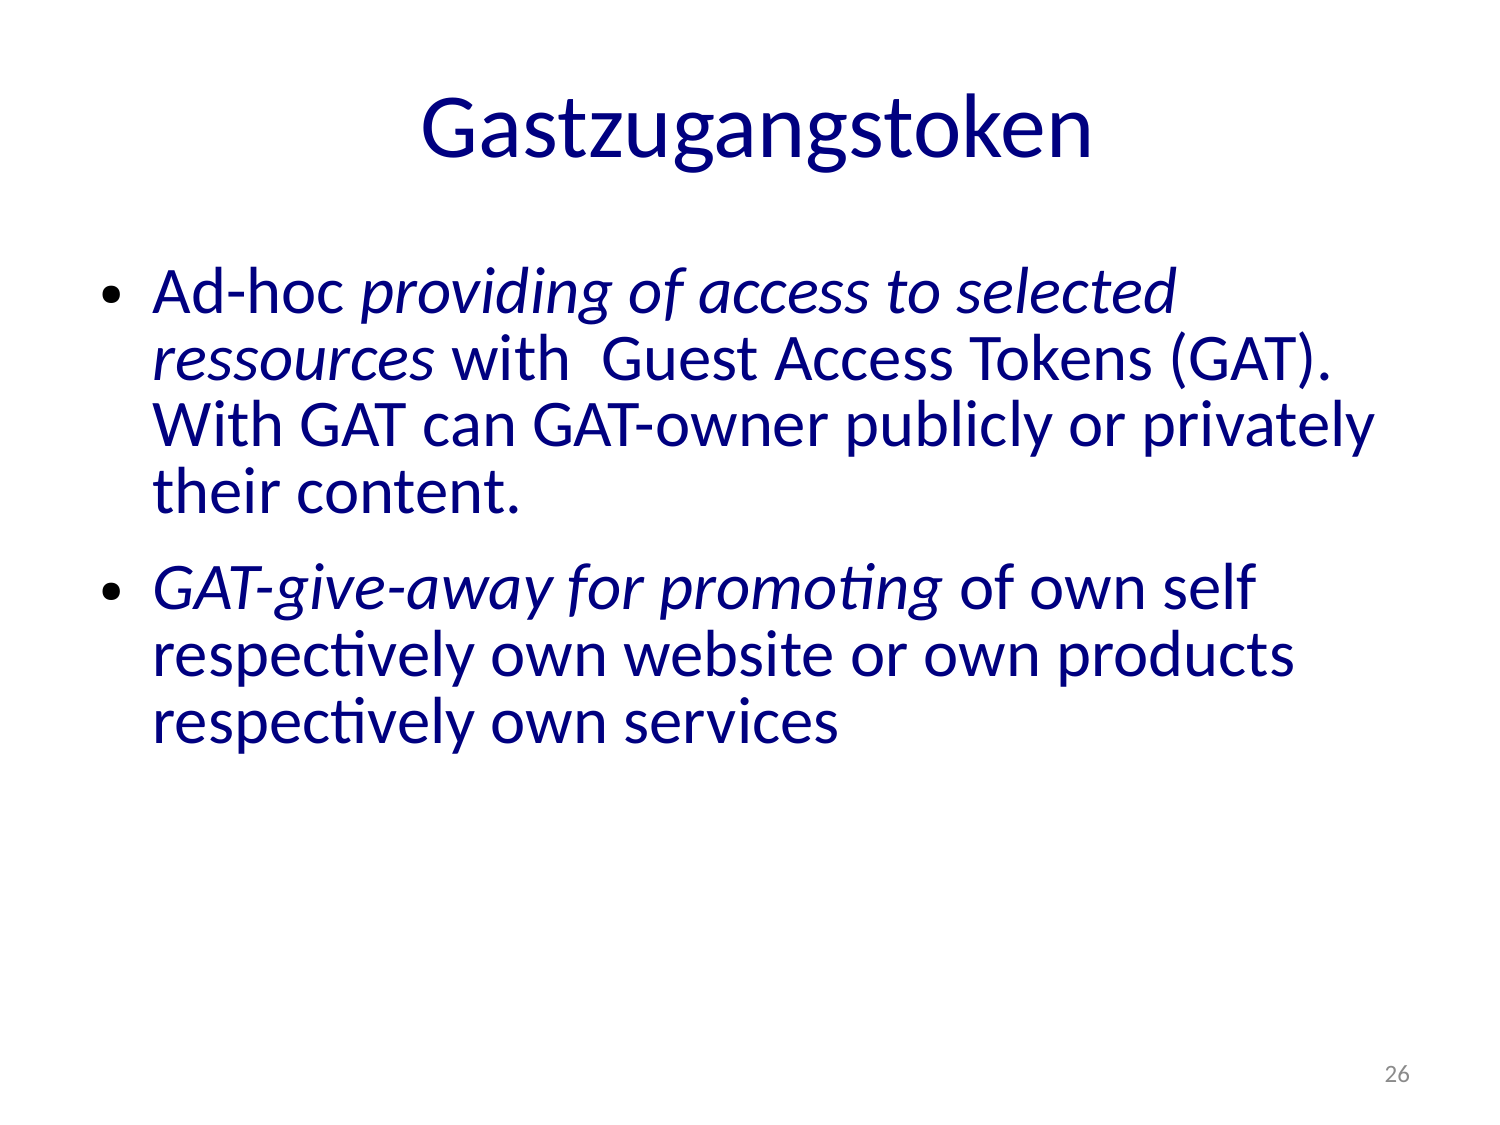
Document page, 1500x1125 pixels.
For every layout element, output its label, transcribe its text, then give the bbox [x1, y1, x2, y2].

list Ad-hoc providing of access to selected ressources with Guest Access Tokens (GAT). With GAT can GAT-owner publicly or privately their content. GAT-give-away for promoting of own self respectively own website or own products respectively own services [81, 263, 1424, 916]
title Gastzugangstoken [75, 47, 1441, 231]
